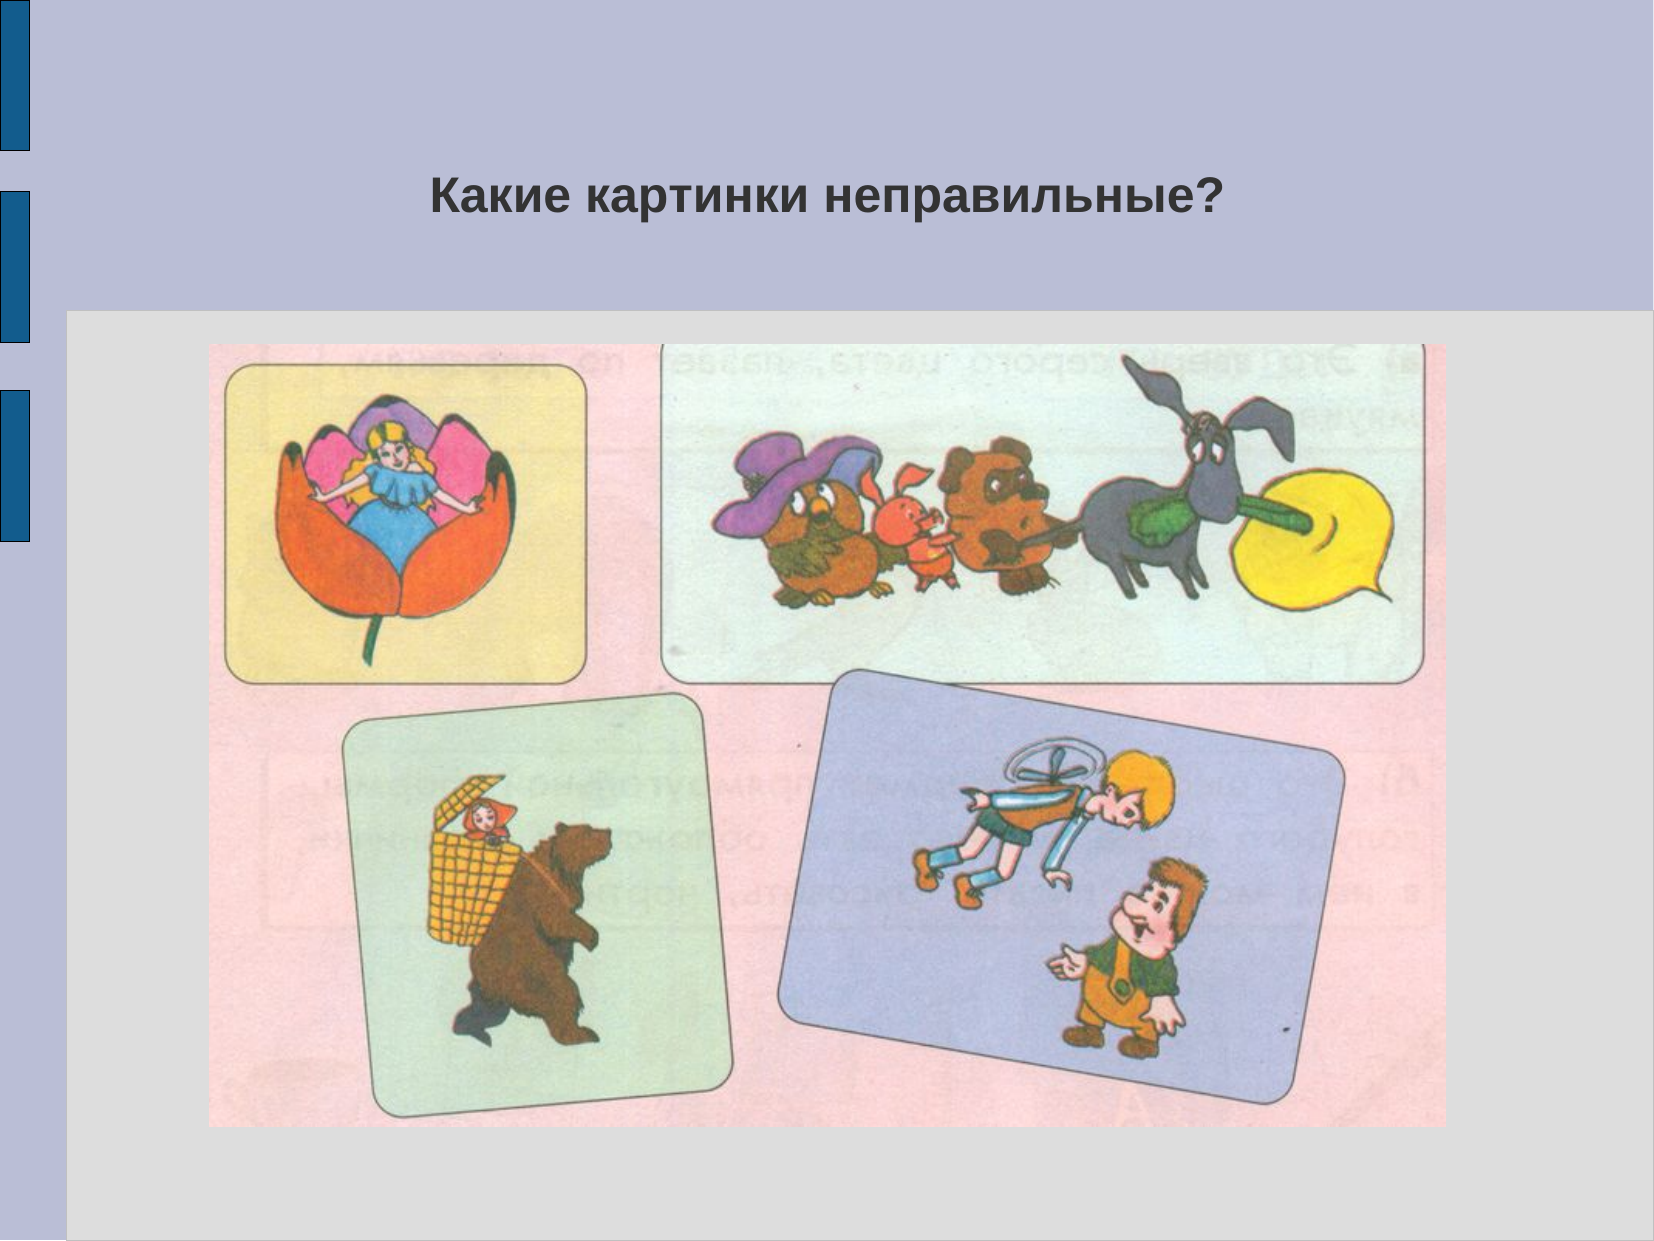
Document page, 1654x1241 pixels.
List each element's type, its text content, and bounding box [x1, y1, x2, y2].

title Какие картинки неправильные? [121, 91, 1534, 299]
picture [209, 344, 1446, 1127]
